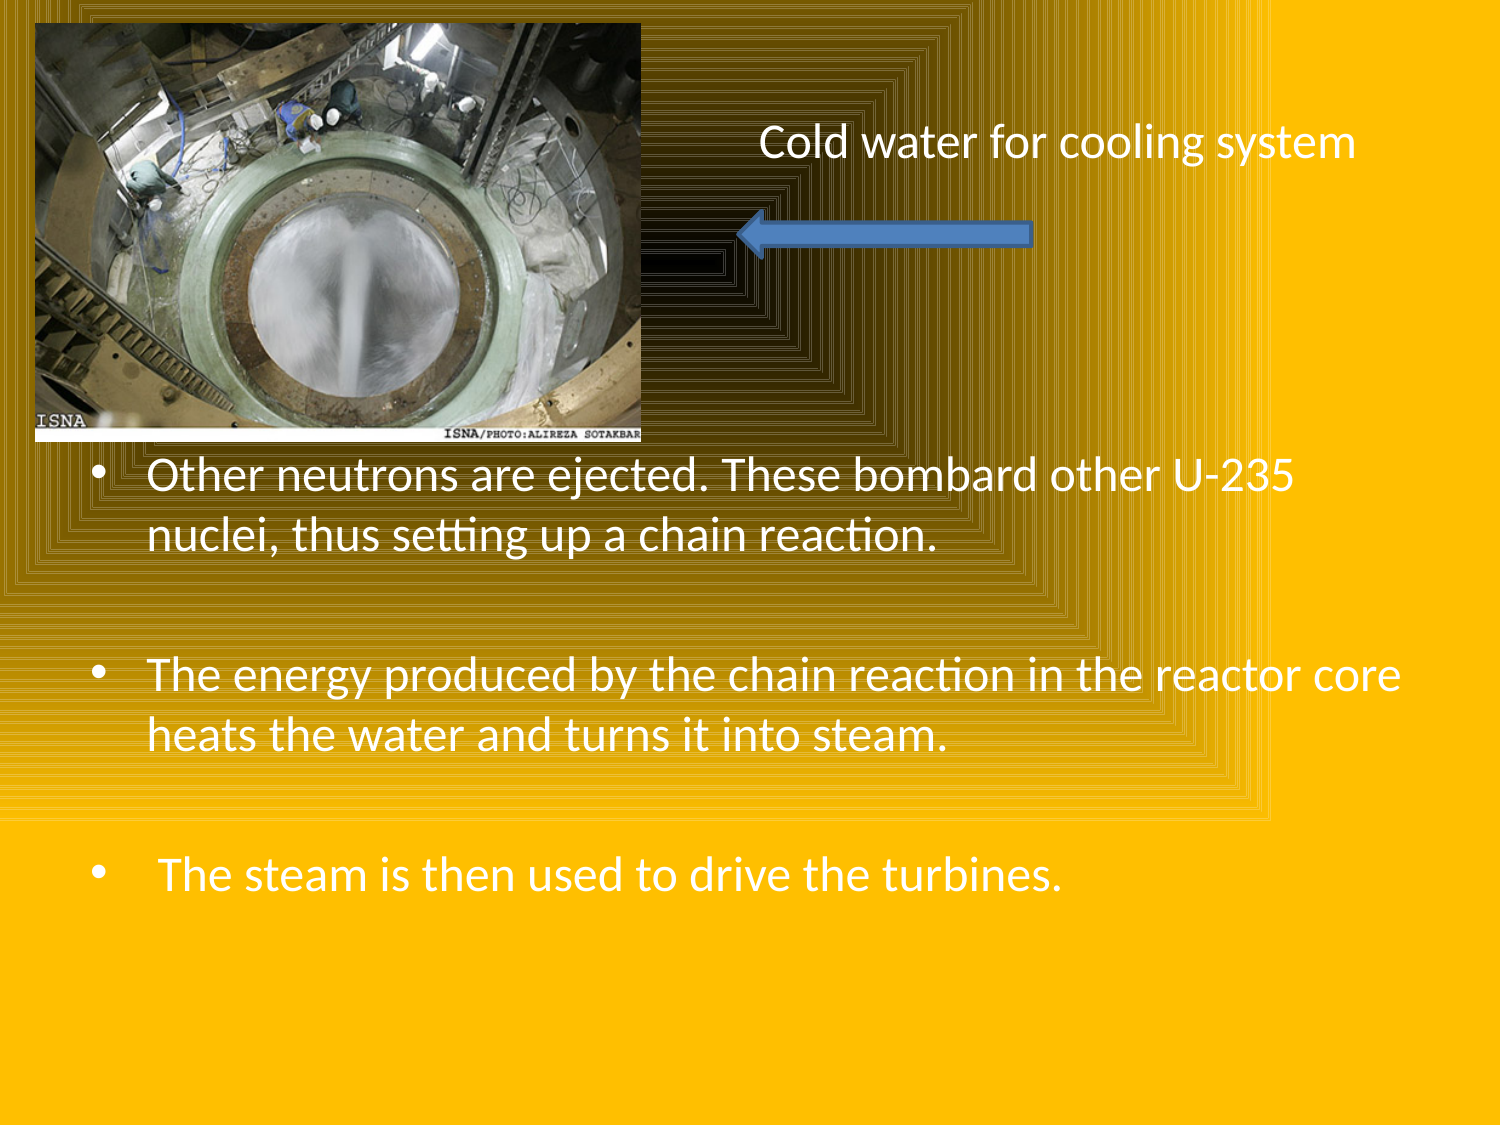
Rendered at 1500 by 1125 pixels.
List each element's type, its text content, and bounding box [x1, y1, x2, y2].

title Cold water for cooling system [691, 45, 1425, 233]
picture [35, 23, 641, 442]
list Other neutrons are ejected. These bombard other U-235 nuclei, thus setting up a chain reaction. The energy produced by the chain reaction in the reactor core heats the water and turns it into steam. The steam is then used to drive the turbines. [75, 433, 1425, 1005]
text_box [738, 210, 1032, 258]
